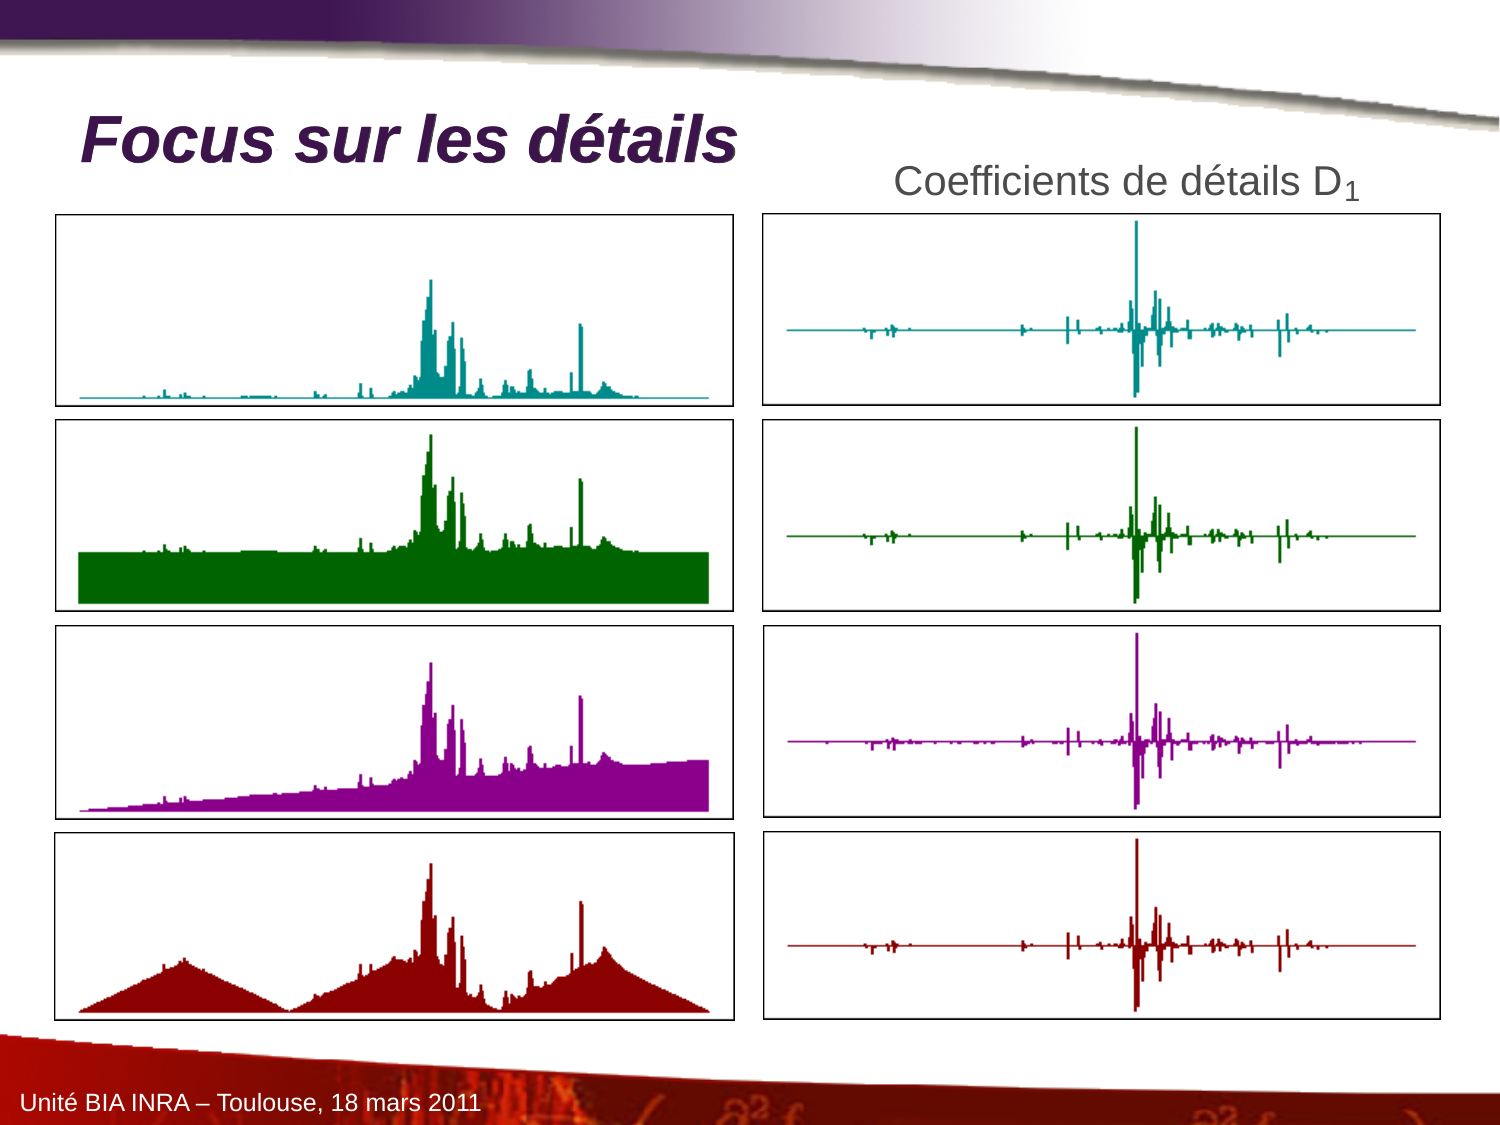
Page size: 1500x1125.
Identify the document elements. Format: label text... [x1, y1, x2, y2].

picture [763, 625, 1441, 818]
picture [55, 419, 734, 612]
picture [55, 214, 734, 407]
list Coefficients de détails D [874, 157, 1362, 205]
picture [0, 1022, 1500, 1125]
title Focus sur les détails [80, 102, 987, 177]
picture [54, 832, 735, 1021]
picture [0, 0, 1500, 154]
picture [762, 419, 1441, 612]
picture [763, 831, 1441, 1020]
picture [762, 213, 1441, 406]
list 1 [1339, 174, 1365, 217]
picture [55, 625, 734, 820]
